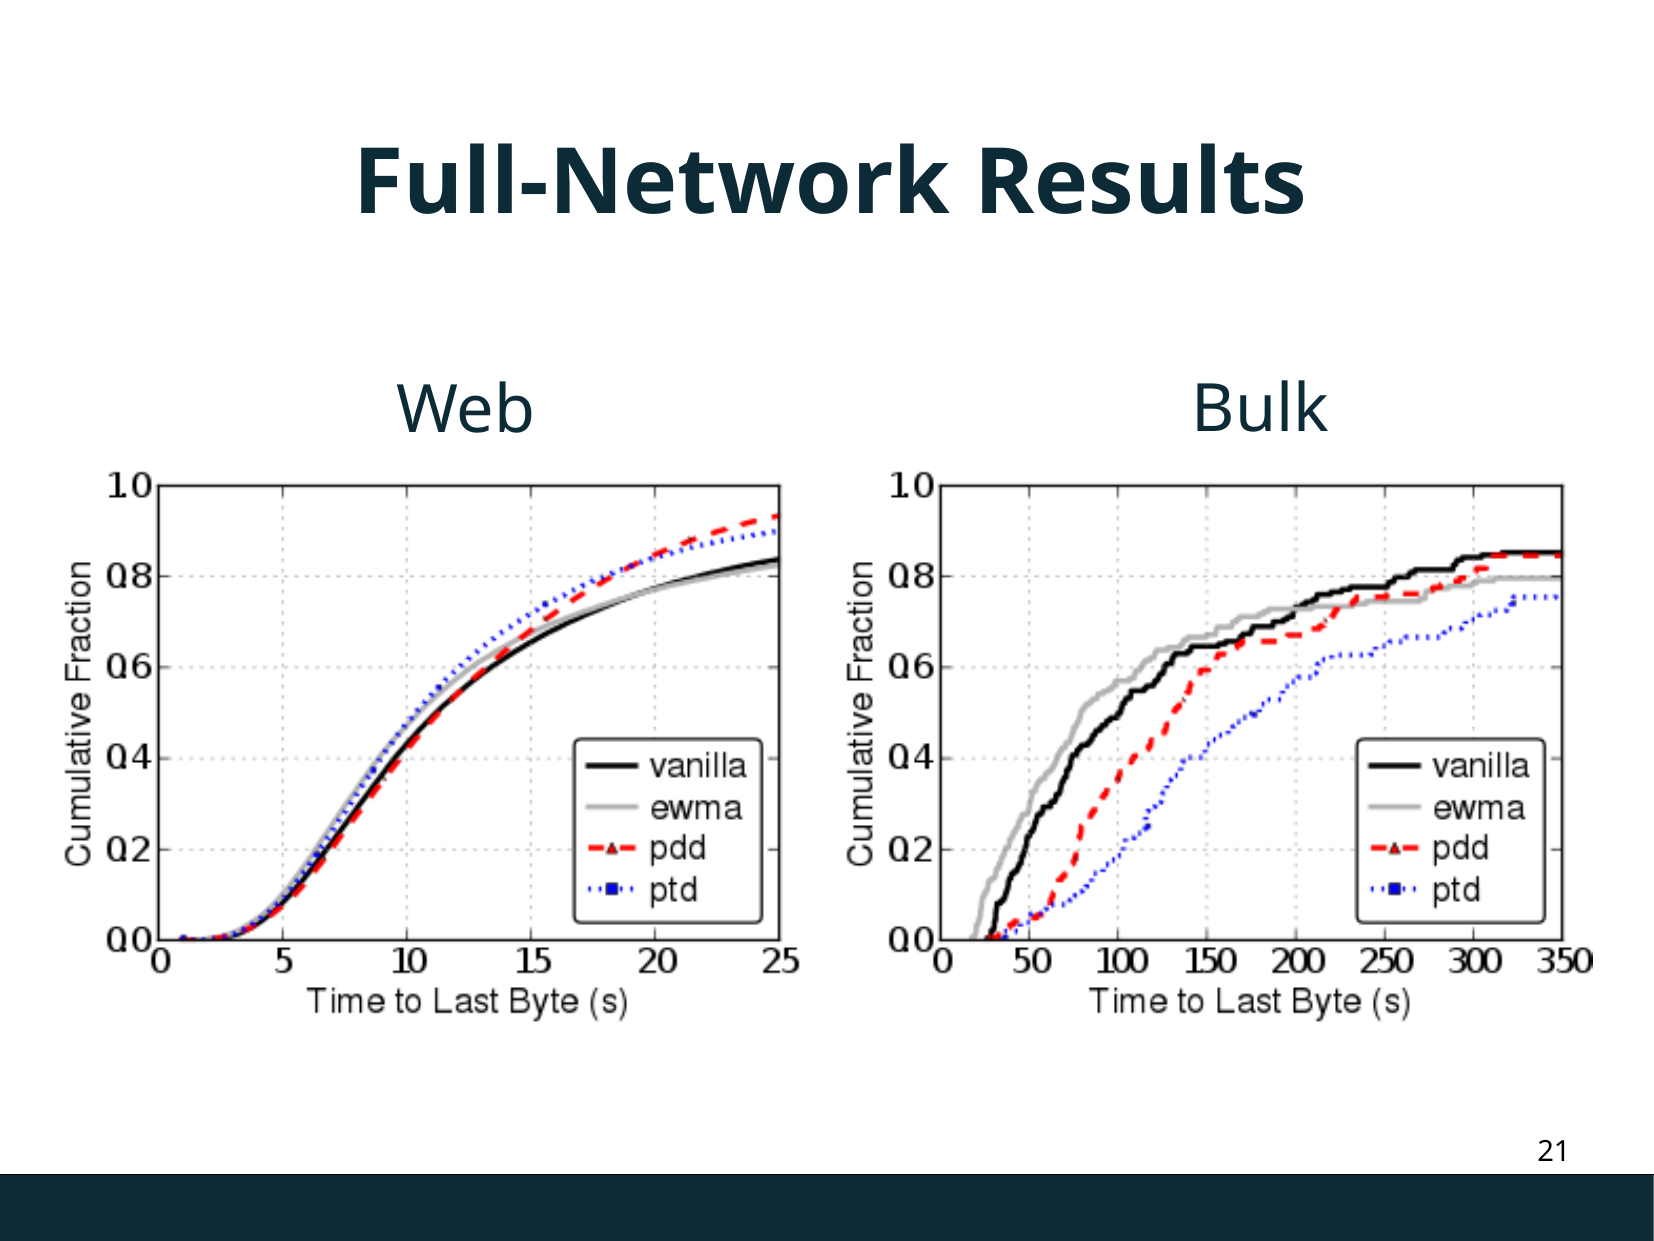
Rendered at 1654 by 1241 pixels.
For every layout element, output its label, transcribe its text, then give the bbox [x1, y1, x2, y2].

picture [835, 458, 1593, 1026]
text_box Bulk [1140, 352, 1381, 445]
title Full-Network Results [86, 74, 1575, 282]
picture [53, 458, 810, 1026]
text_box Web [285, 354, 646, 446]
